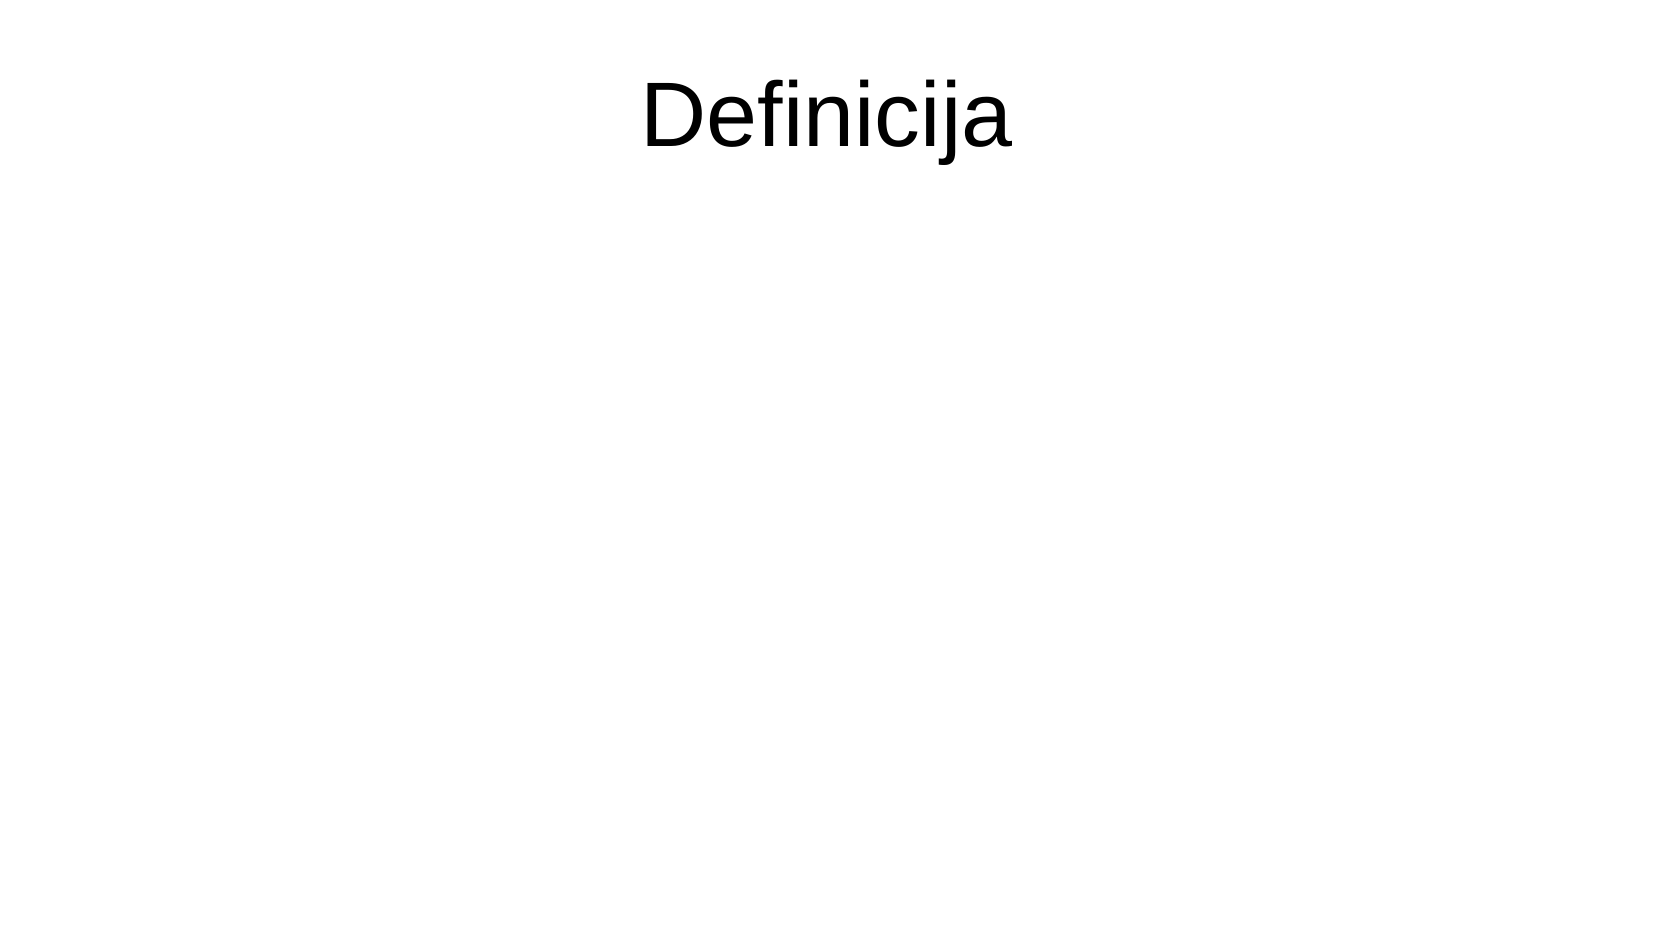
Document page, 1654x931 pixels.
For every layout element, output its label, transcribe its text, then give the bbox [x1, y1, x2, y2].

title Definicija [82, 37, 1571, 193]
